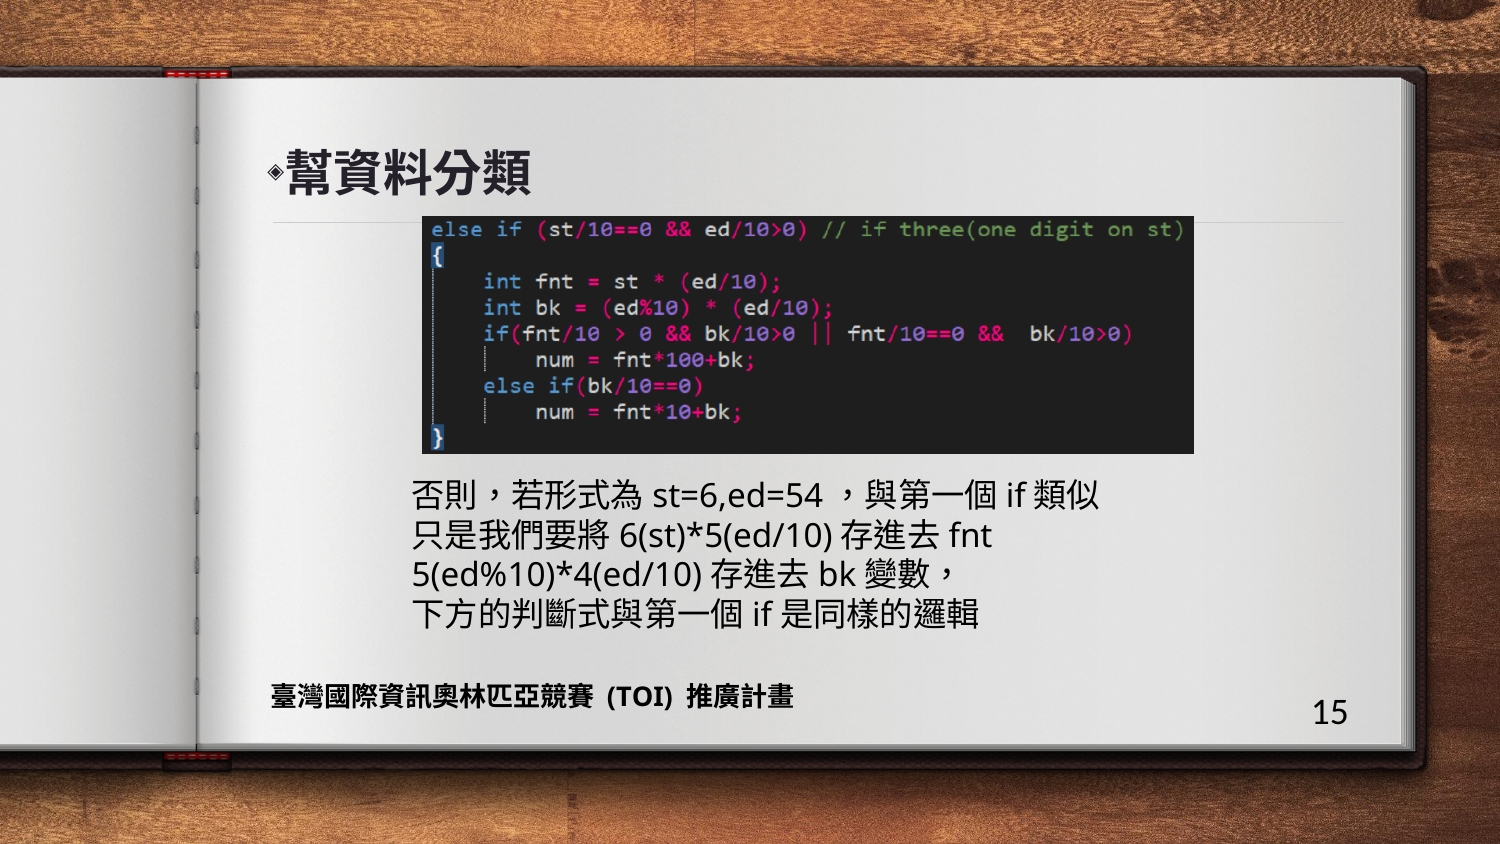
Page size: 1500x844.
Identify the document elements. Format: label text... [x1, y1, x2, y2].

picture [422, 216, 1194, 454]
text_box [1295, 672, 1386, 737]
list 幫資料分類 [252, 126, 1194, 216]
text_box 否則，若形式為st=6,ed=54，與第一個if類似 只是我們要將6(st)*5(ed/10)存進去fnt 5(ed%10)*4(ed/10)存進去bk變數， 下方的判斷式與第一個if是同樣的邏輯 [396, 466, 1260, 643]
